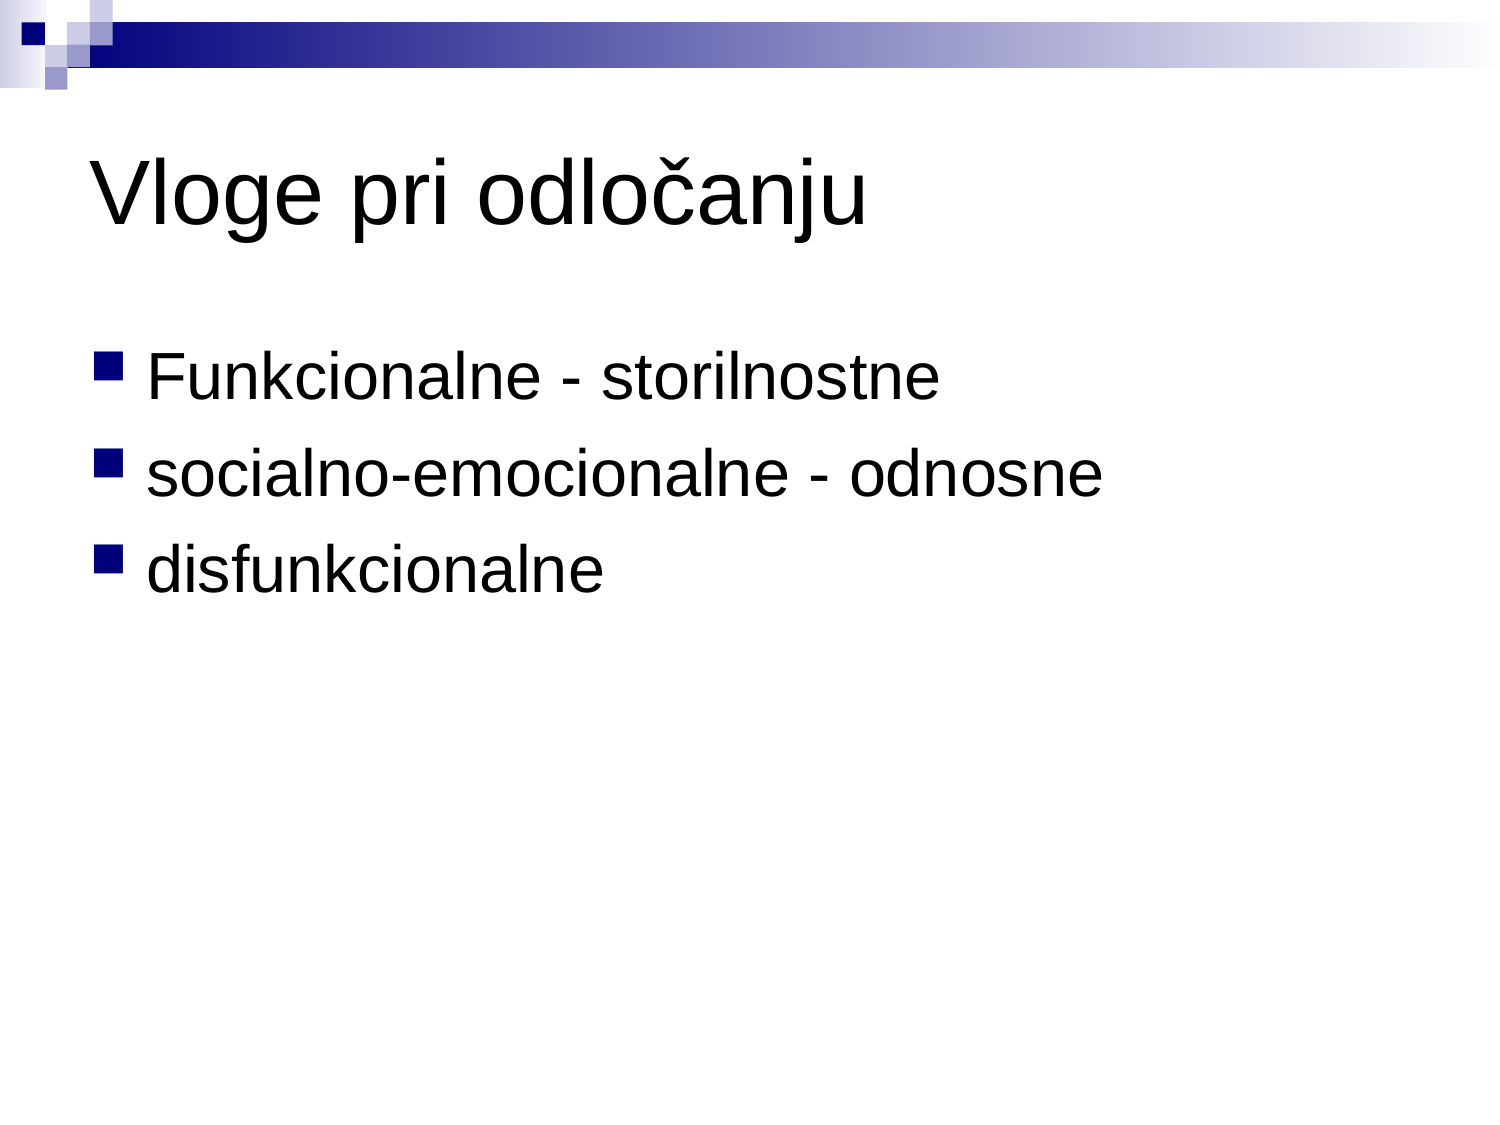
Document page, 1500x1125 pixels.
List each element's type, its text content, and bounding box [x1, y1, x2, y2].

list Funkcionalne - storilnostne socialno-emocionalne - odnosne disfunkcionalne [75, 324, 1426, 963]
title Vloge pri odločanju [75, 75, 1426, 301]
